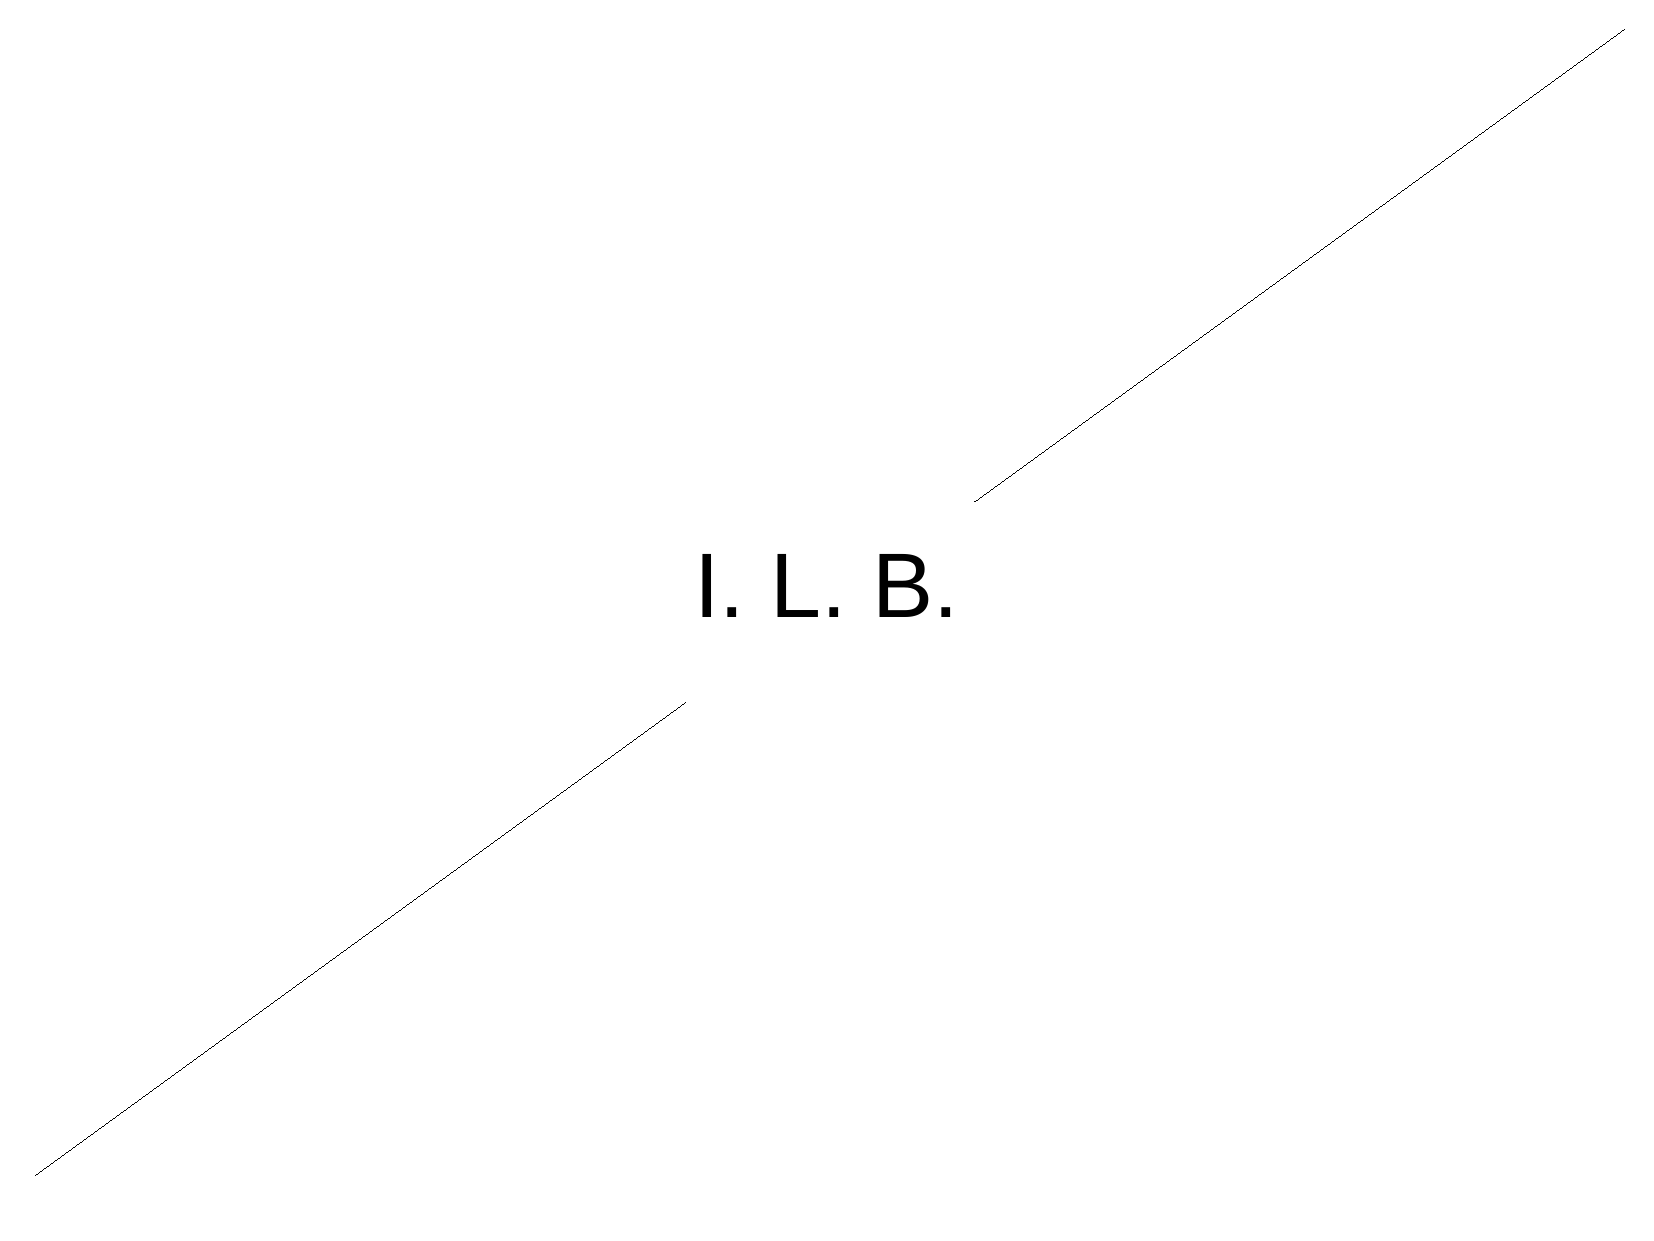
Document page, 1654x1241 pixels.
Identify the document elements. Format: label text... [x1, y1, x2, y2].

title I. L. B. [82, 49, 1571, 1123]
